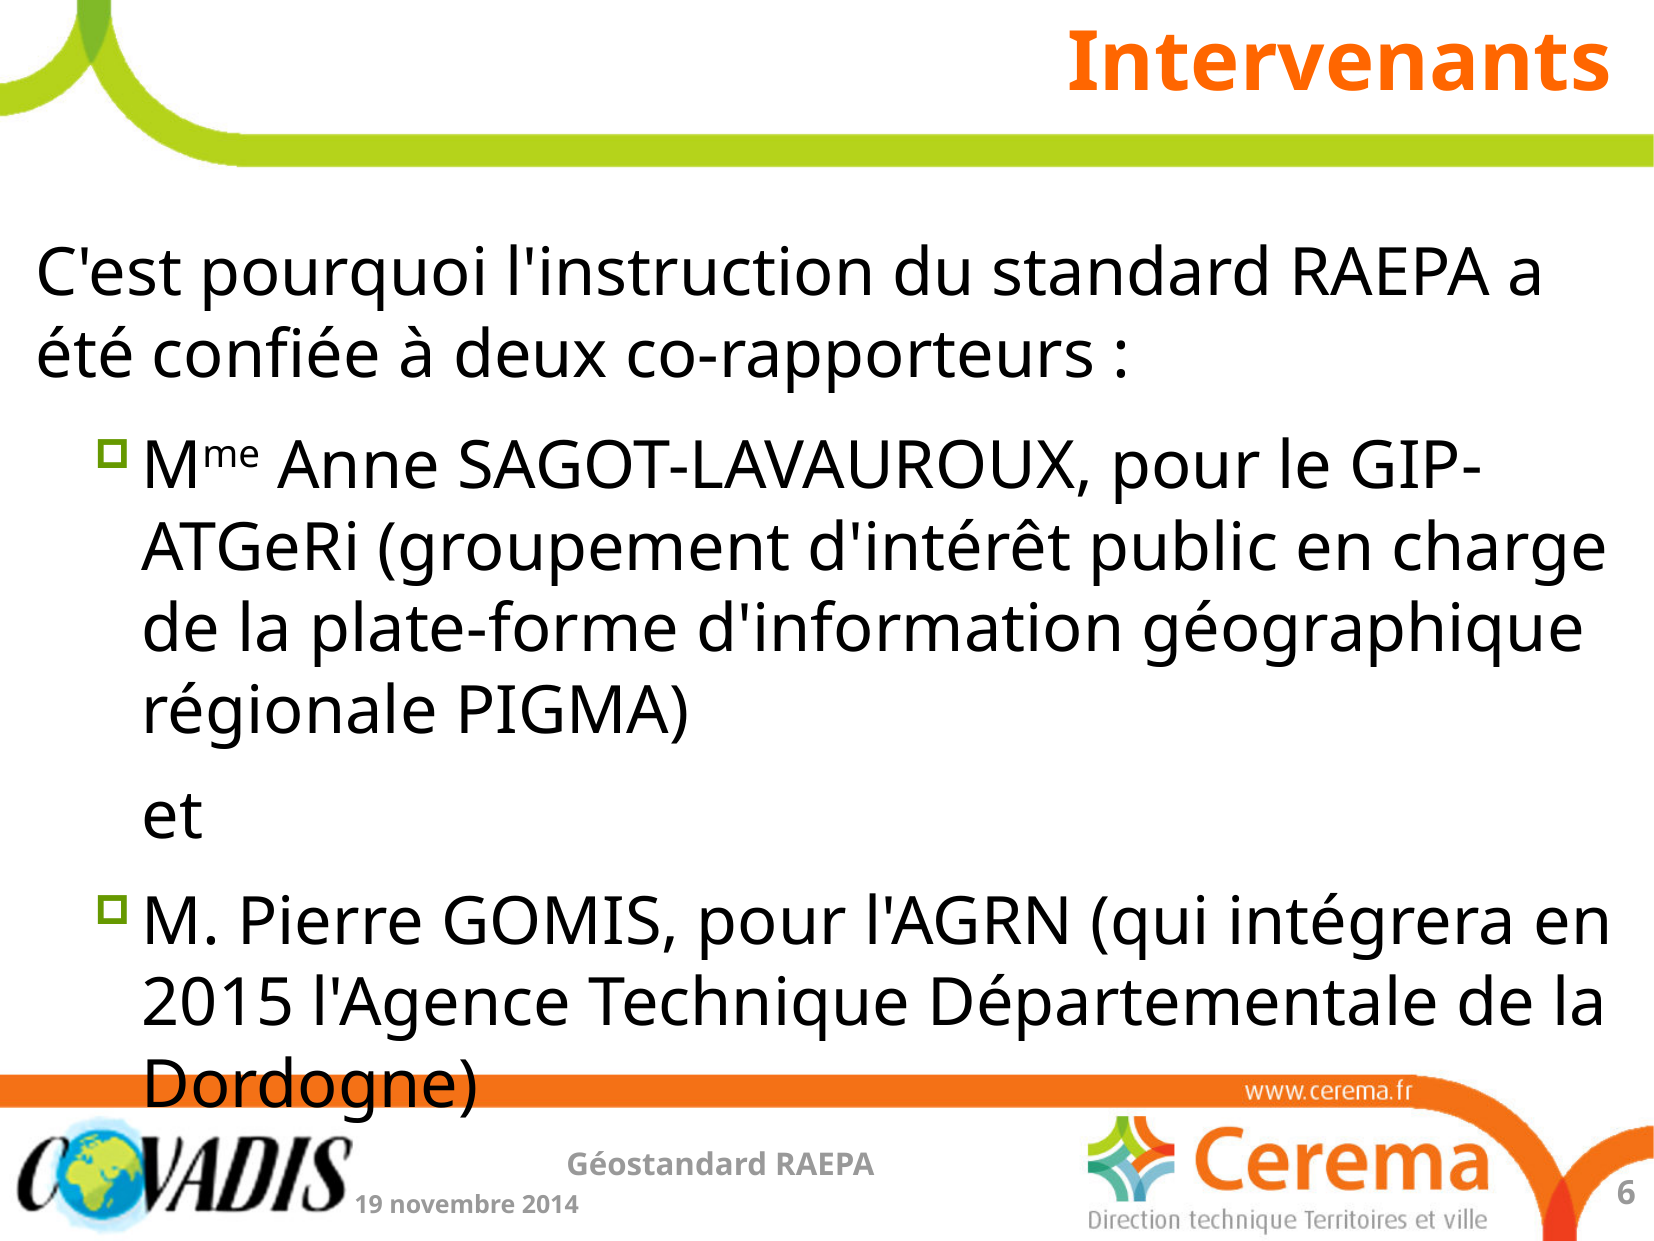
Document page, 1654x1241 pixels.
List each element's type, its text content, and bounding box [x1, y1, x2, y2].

title Intervenants [177, 0, 1613, 172]
list C'est pourquoi l'instruction du standard RAEPA a été confiée à deux co-rapporteurs : Mme Anne SAGOT-LAVAUROUX, pour le GIP-ATGeRi (groupement d'intérêt public en charge de la plate-forme d'information géographique régionale PIGMA) et M. Pierre GOMIS, pour l'AGRN (qui intégrera en 2015 l'Agence Technique Départementale de la Dordogne) [35, 230, 1619, 1081]
picture [0, 0, 1654, 1241]
